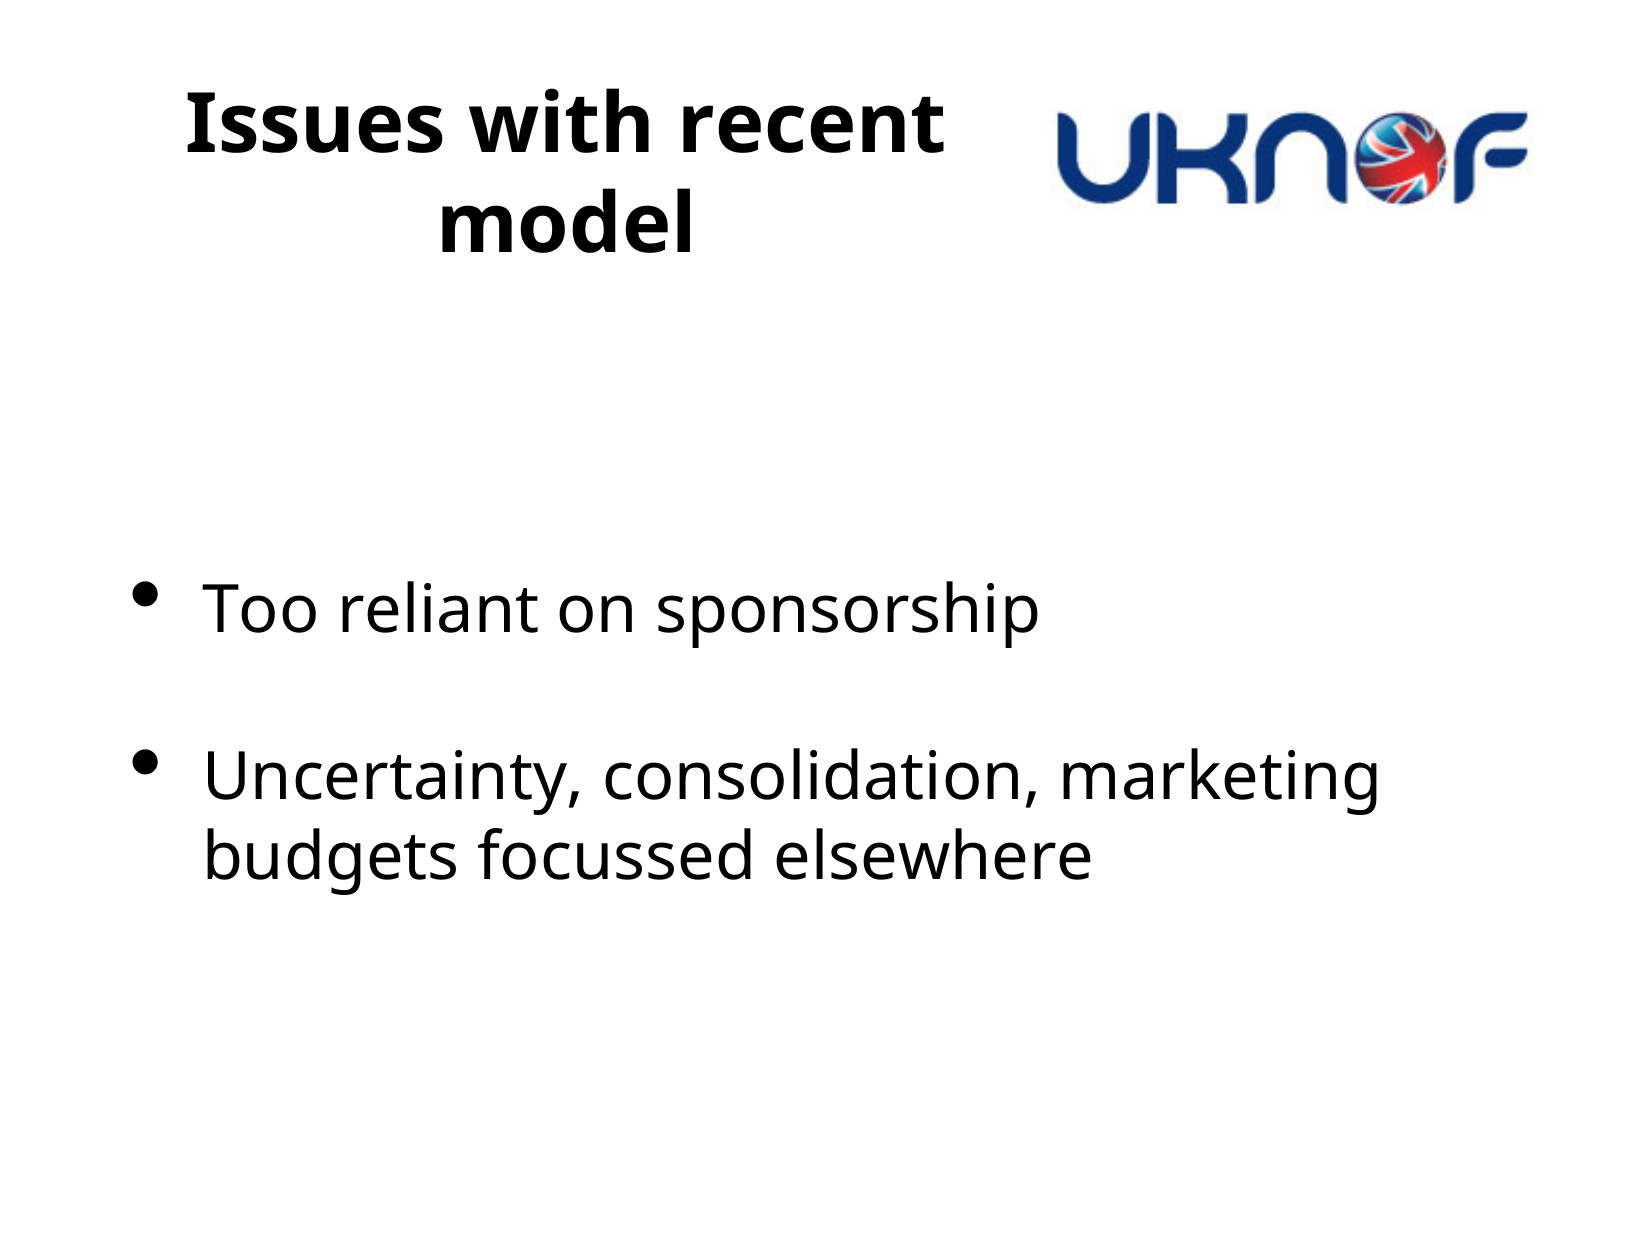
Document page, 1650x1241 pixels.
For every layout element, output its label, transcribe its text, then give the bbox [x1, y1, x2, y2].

list Too reliant on sponsorship Uncertainty, consolidation, marketing budgets focussed elsewhere [120, 329, 1530, 1130]
title Issues with recent model [120, 32, 1013, 307]
picture [1050, 93, 1536, 225]
